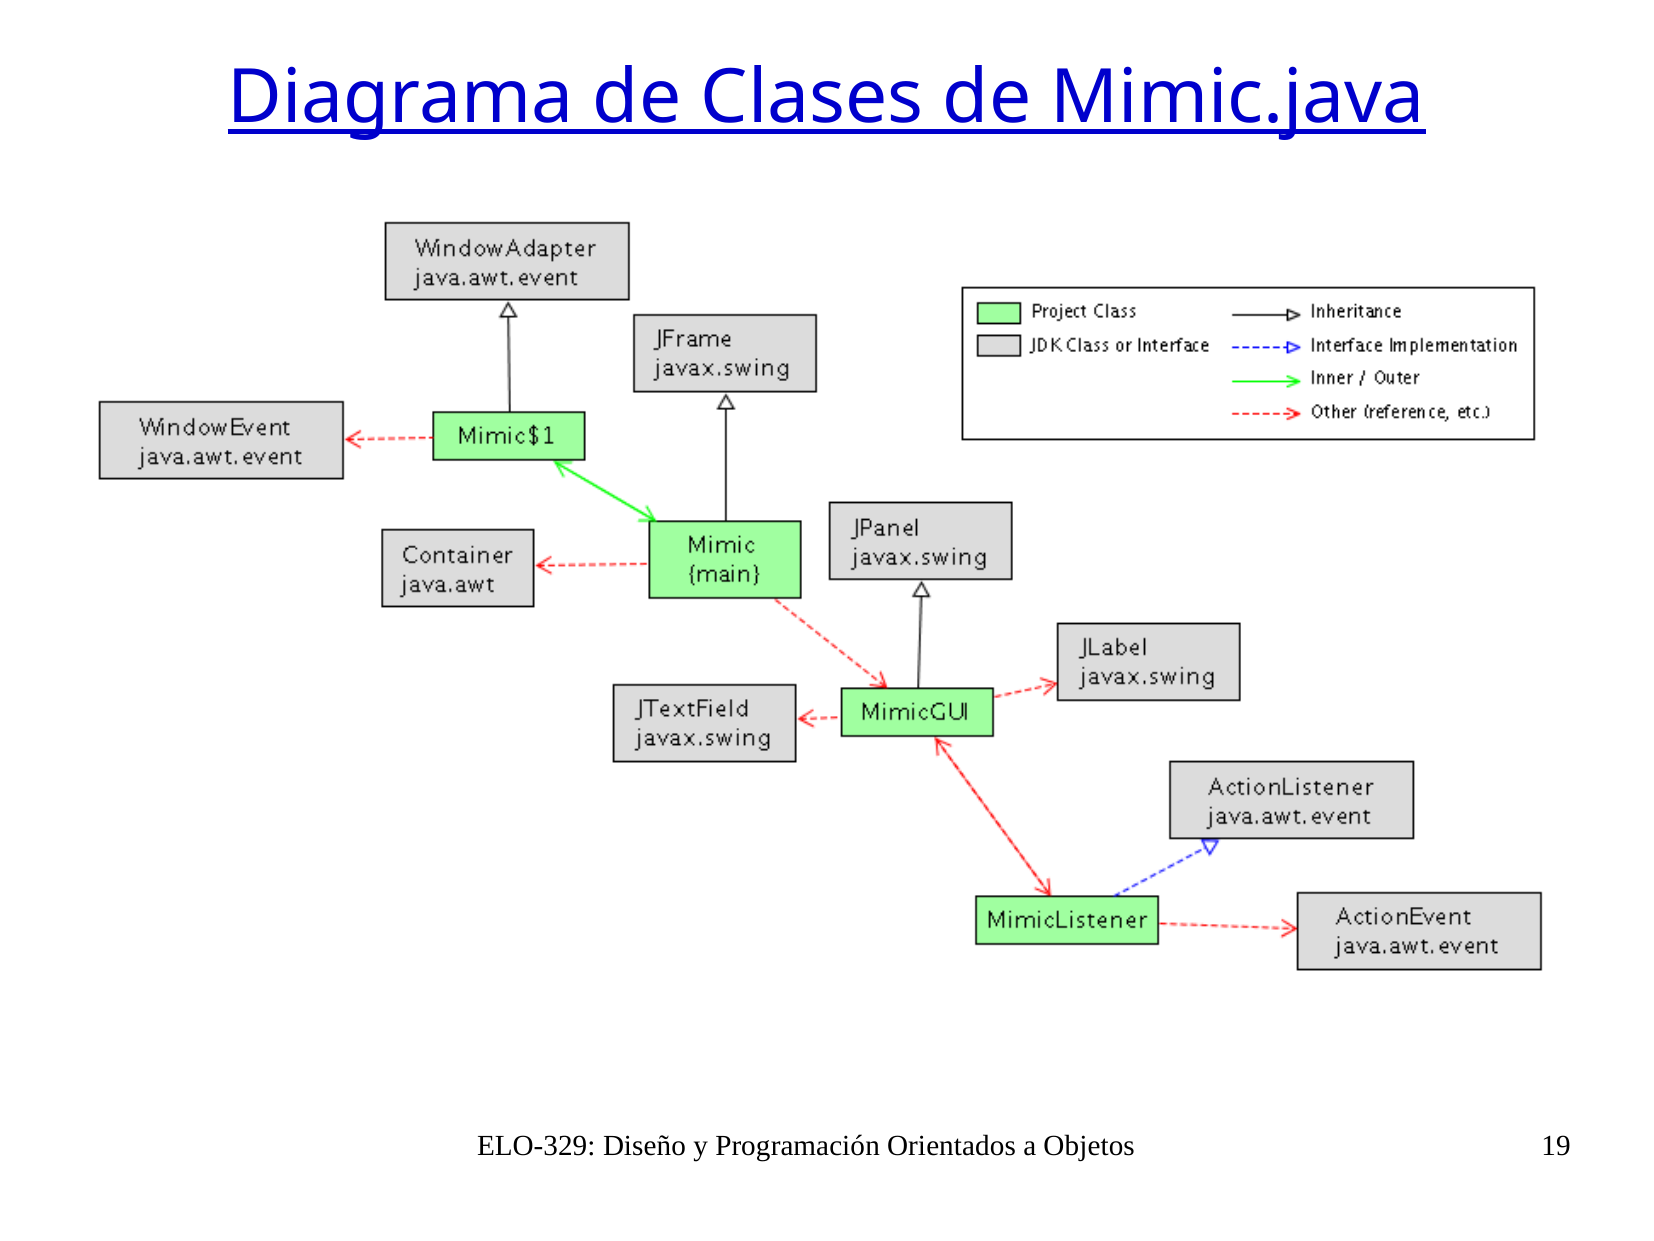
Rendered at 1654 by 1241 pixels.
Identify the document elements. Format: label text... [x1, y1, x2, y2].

picture [89, 219, 1549, 981]
title Diagrama de Clases de Mimic.java [82, 43, 1571, 145]
